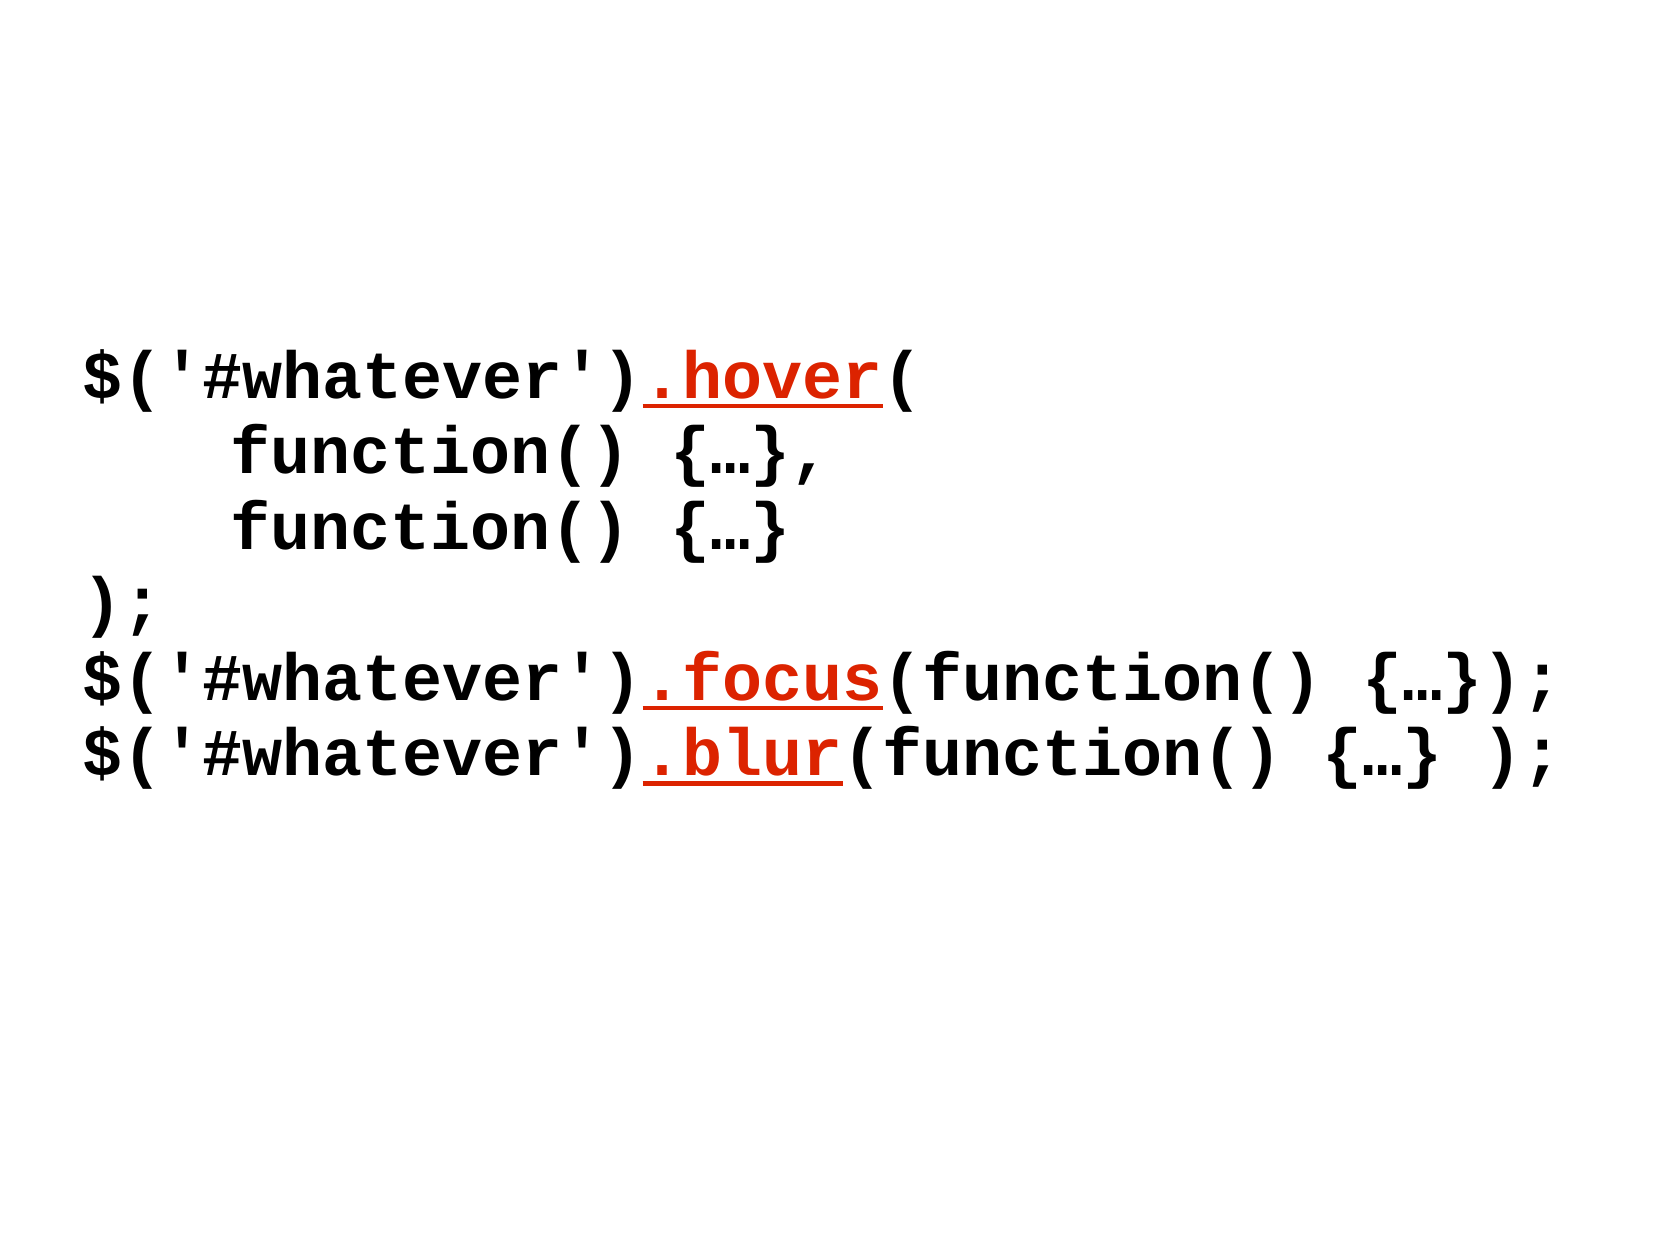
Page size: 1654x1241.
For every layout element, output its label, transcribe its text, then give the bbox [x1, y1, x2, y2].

subtitle $('#whatever').hover( function() {…}, function() {…} ); $('#whatever').focus(function() {…}); $('#whatever').blur(function() {…} ); [82, 118, 1571, 1021]
